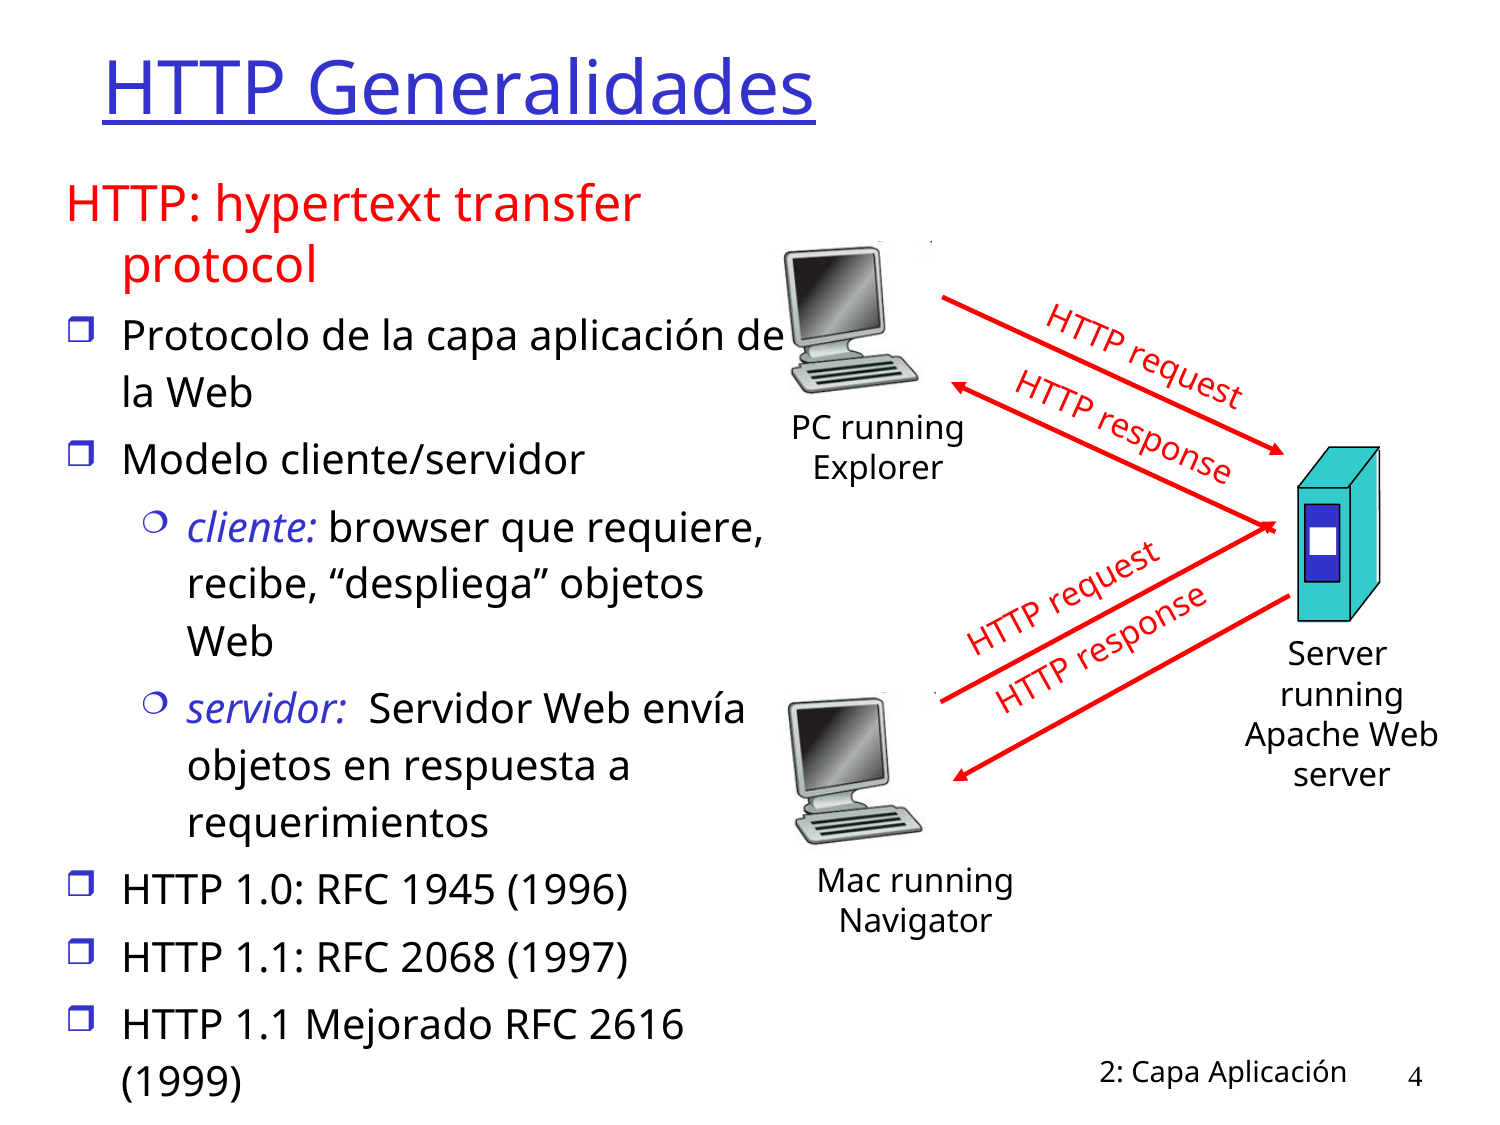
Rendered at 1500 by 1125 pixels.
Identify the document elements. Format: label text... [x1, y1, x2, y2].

title HTTP Generalidades [87, 15, 1463, 158]
text_box Mac running Navigator [801, 856, 1030, 948]
picture [816, 692, 936, 852]
text_box Server running Apache Web server [1229, 629, 1455, 801]
picture [816, 241, 932, 401]
text_box HTTP response [992, 351, 1256, 506]
text_box PC running Explorer [775, 402, 981, 495]
text_box [1297, 447, 1380, 623]
text_box HTTP response [973, 562, 1230, 736]
text_box HTTP request [1023, 285, 1265, 431]
text_box HTTP request [944, 519, 1182, 679]
list HTTP: hypertext transfer protocol Protocolo de la capa aplicación de la Web Modelo cliente/servidor cliente: browser que requiere, recibe, “despliega” objetos Web servidor: Servidor Web envía objetos en respuesta a requerimientos HTTP 1.0: RFC 1945 (1996) HTTP 1.1: RFC 2068 (1997) HTTP 1.1 Mejorado RFC 2616 (1999) [50, 164, 816, 1028]
